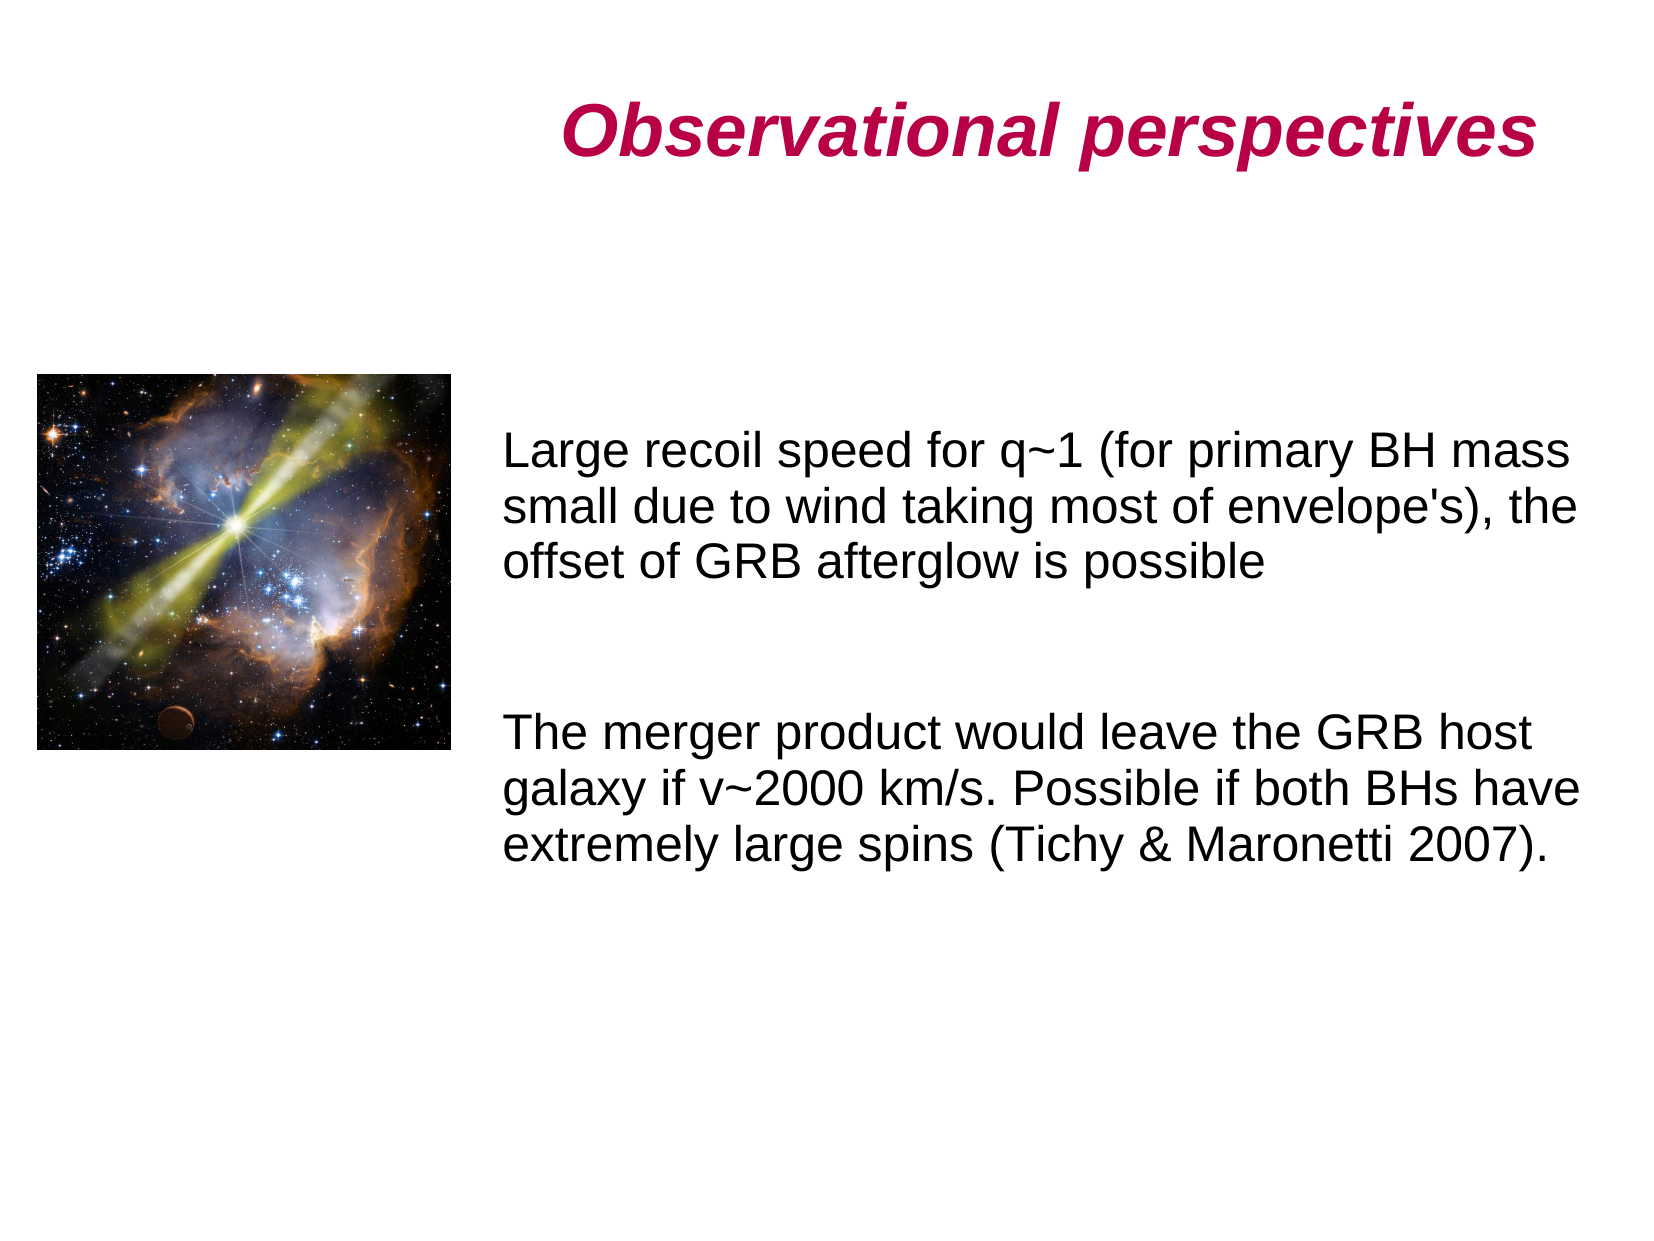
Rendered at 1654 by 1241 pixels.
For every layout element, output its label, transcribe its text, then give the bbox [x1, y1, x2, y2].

text_box Observational perspectives [450, 74, 1651, 188]
picture [37, 374, 451, 751]
text_box Large recoil speed for q~1 (for primary BH mass small due to wind taking most of envelope's), the offset of GRB afterglow is possible The merger product would leave the GRB host galaxy if v~2000 km/s. Possible if both BHs have extremely large spins (Tichy & Maronetti 2007). [487, 415, 1613, 1241]
